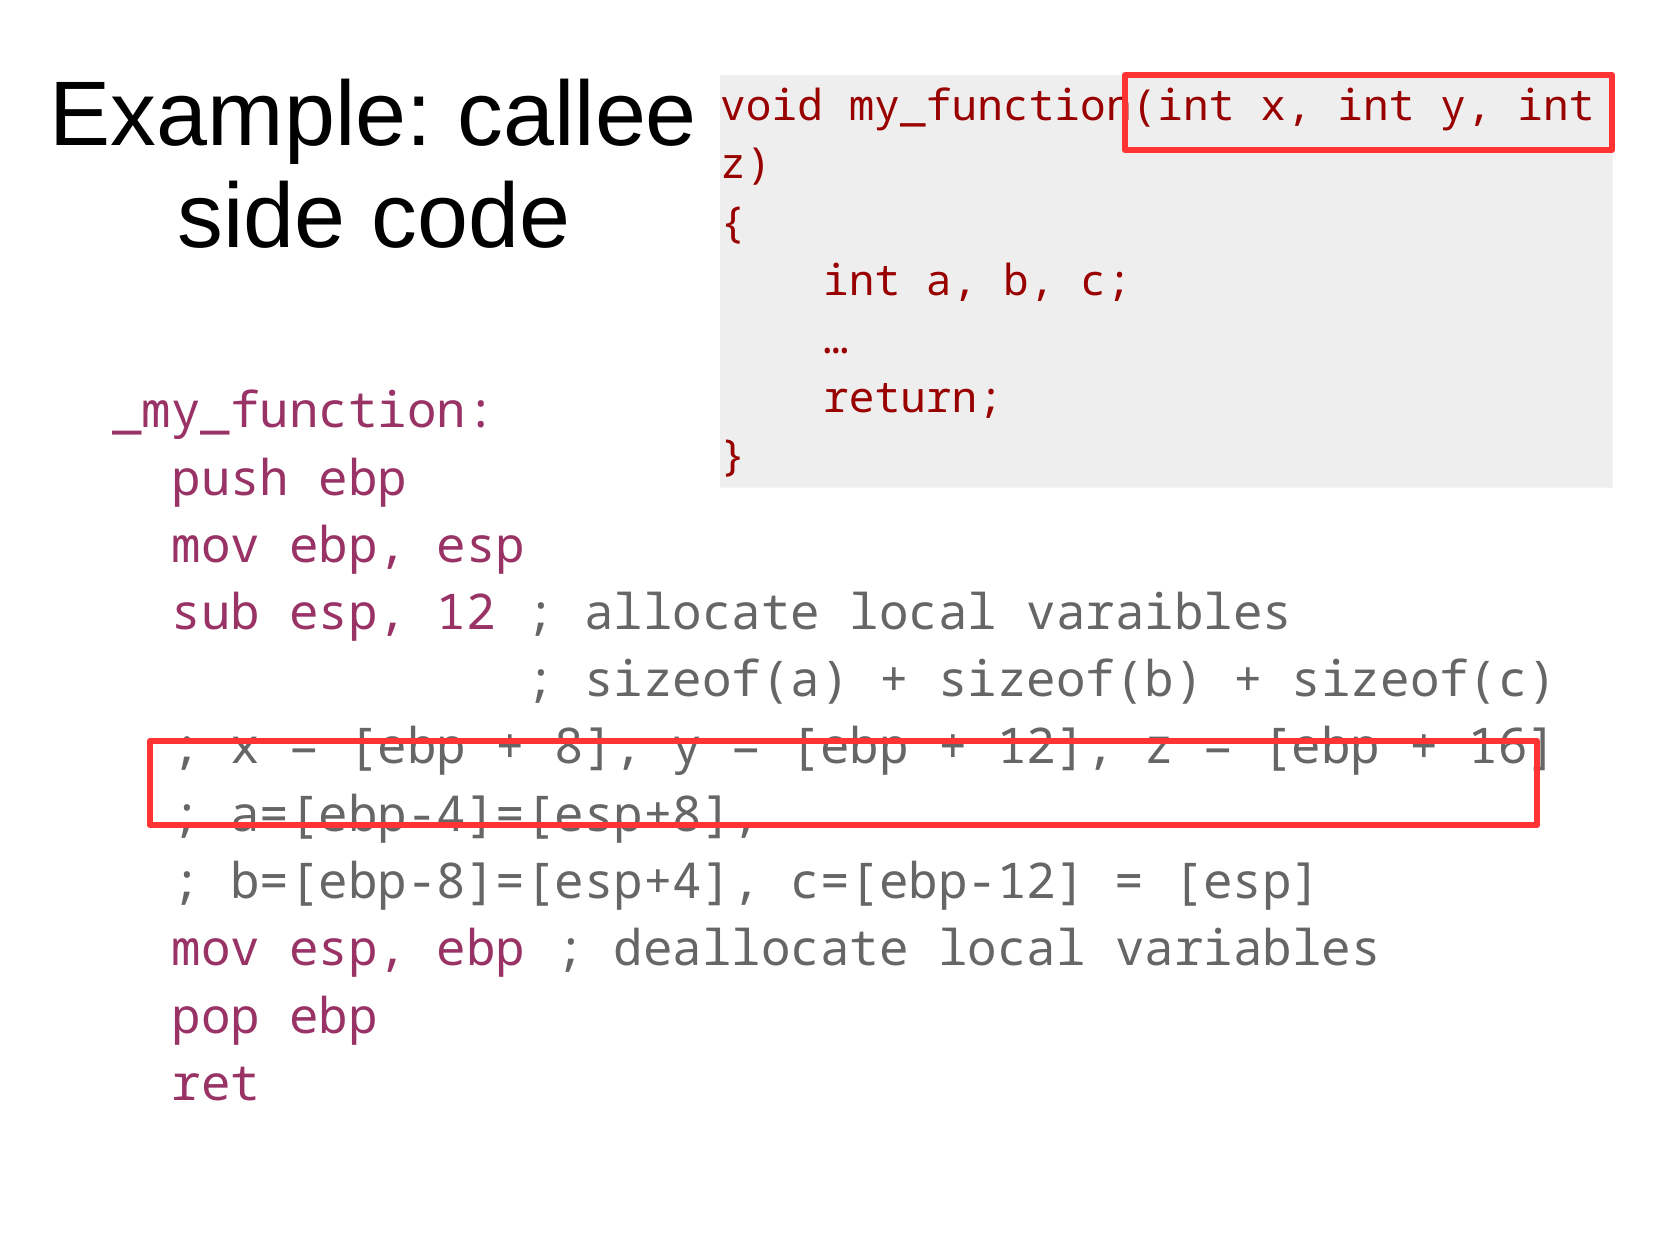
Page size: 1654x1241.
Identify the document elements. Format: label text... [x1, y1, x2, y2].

list void my_function(int x, int y, int z) { int a, b, c; … return; } [1128, 78, 1609, 147]
list _my_function: push ebp mov ebp, esp sub esp, 12 ; allocate local varaibles ; sizeof(a) + sizeof(b) + sizeof(c) ; x = [ebp + 8], y = [ebp + 12], z = [ebp + 16] ; a=[ebp-4]=[esp+8], ; b=[ebp-8]=[esp+4], c=[ebp-12] = [esp] mov esp, ebp ; deallocate local variables pop ebp ret [112, 375, 1572, 1163]
title Example: callee side code [21, 61, 727, 269]
list void my_function(int x, int y, int z) { int a, b, c; … return; } [720, 75, 1613, 488]
